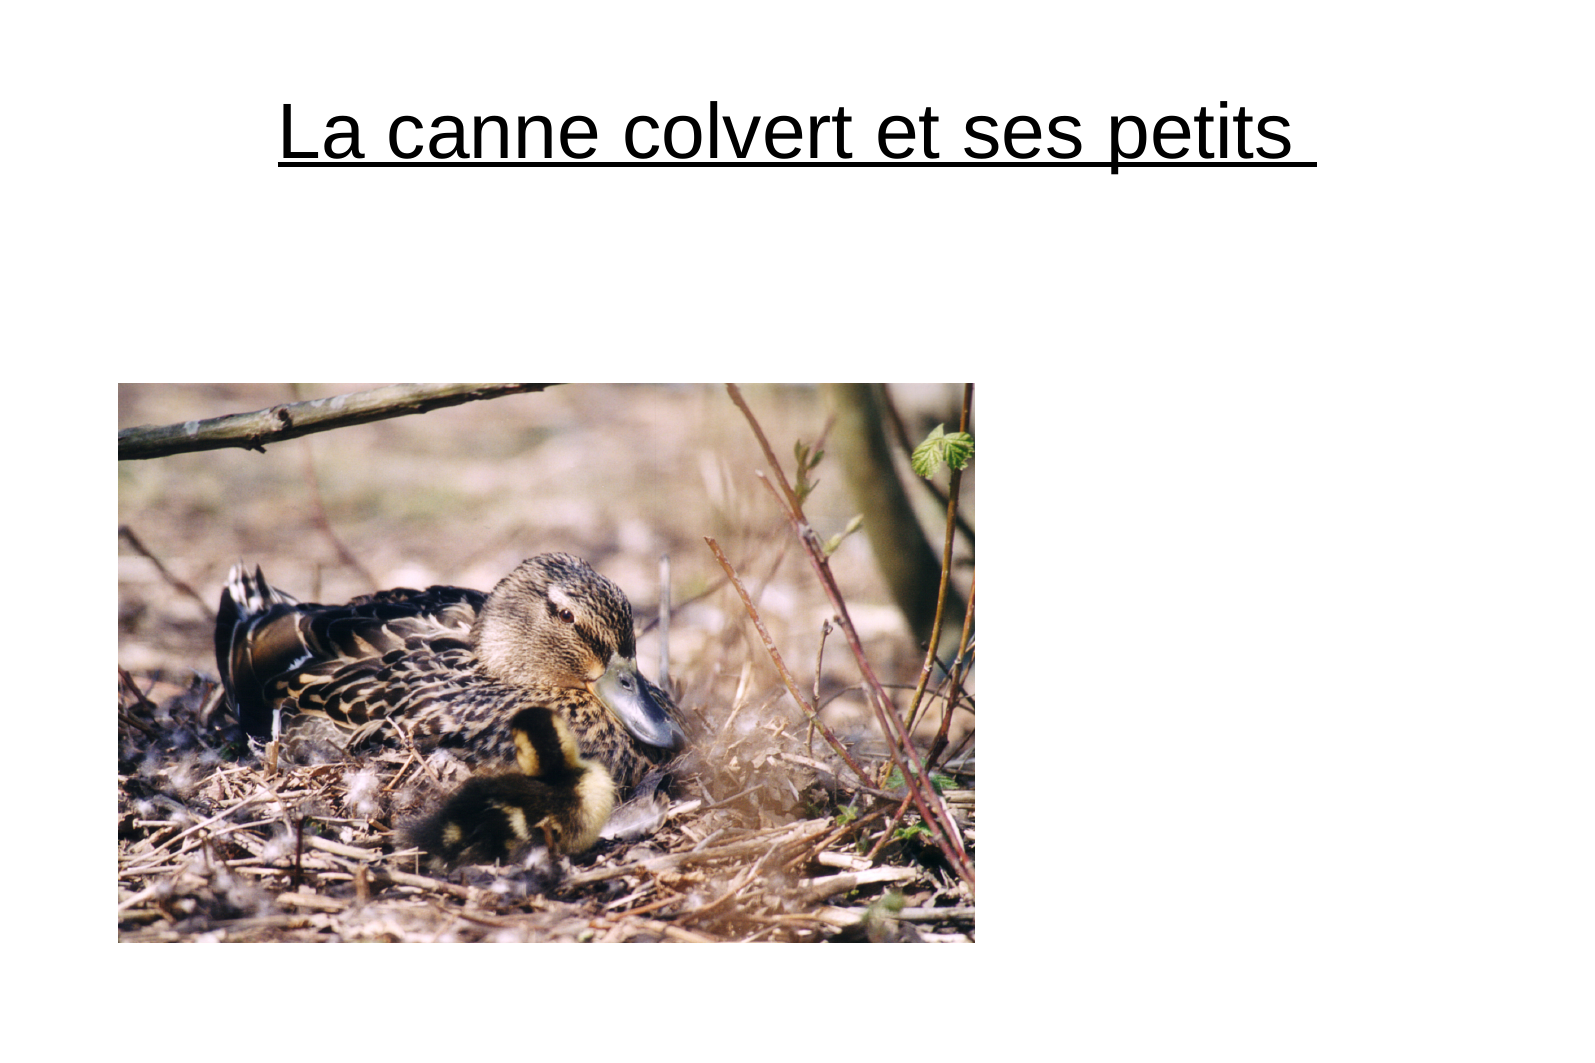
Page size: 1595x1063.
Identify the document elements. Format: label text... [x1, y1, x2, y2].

picture [118, 383, 975, 943]
title La canne colvert et ses petits [79, 42, 1515, 220]
